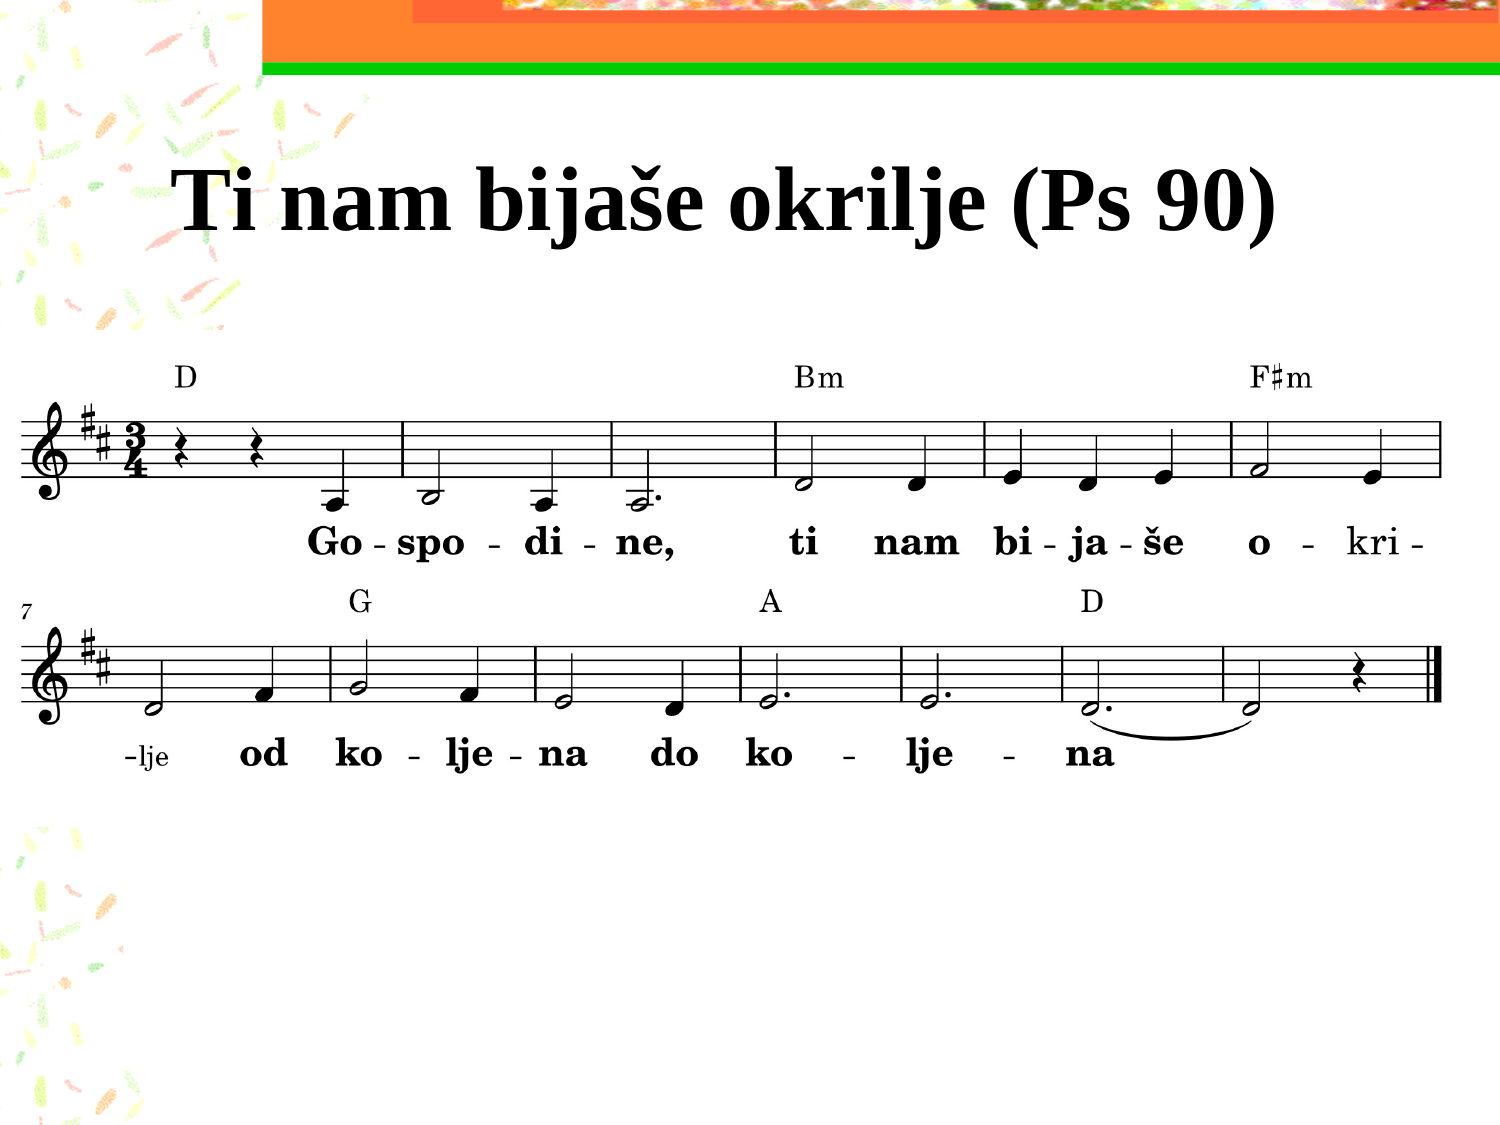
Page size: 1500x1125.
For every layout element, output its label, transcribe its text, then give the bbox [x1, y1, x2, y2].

text_box Ti nam bijaše okrilje (Ps 90) [87, 99, 1363, 288]
picture [412, 0, 1500, 23]
picture [0, 0, 1477, 1125]
